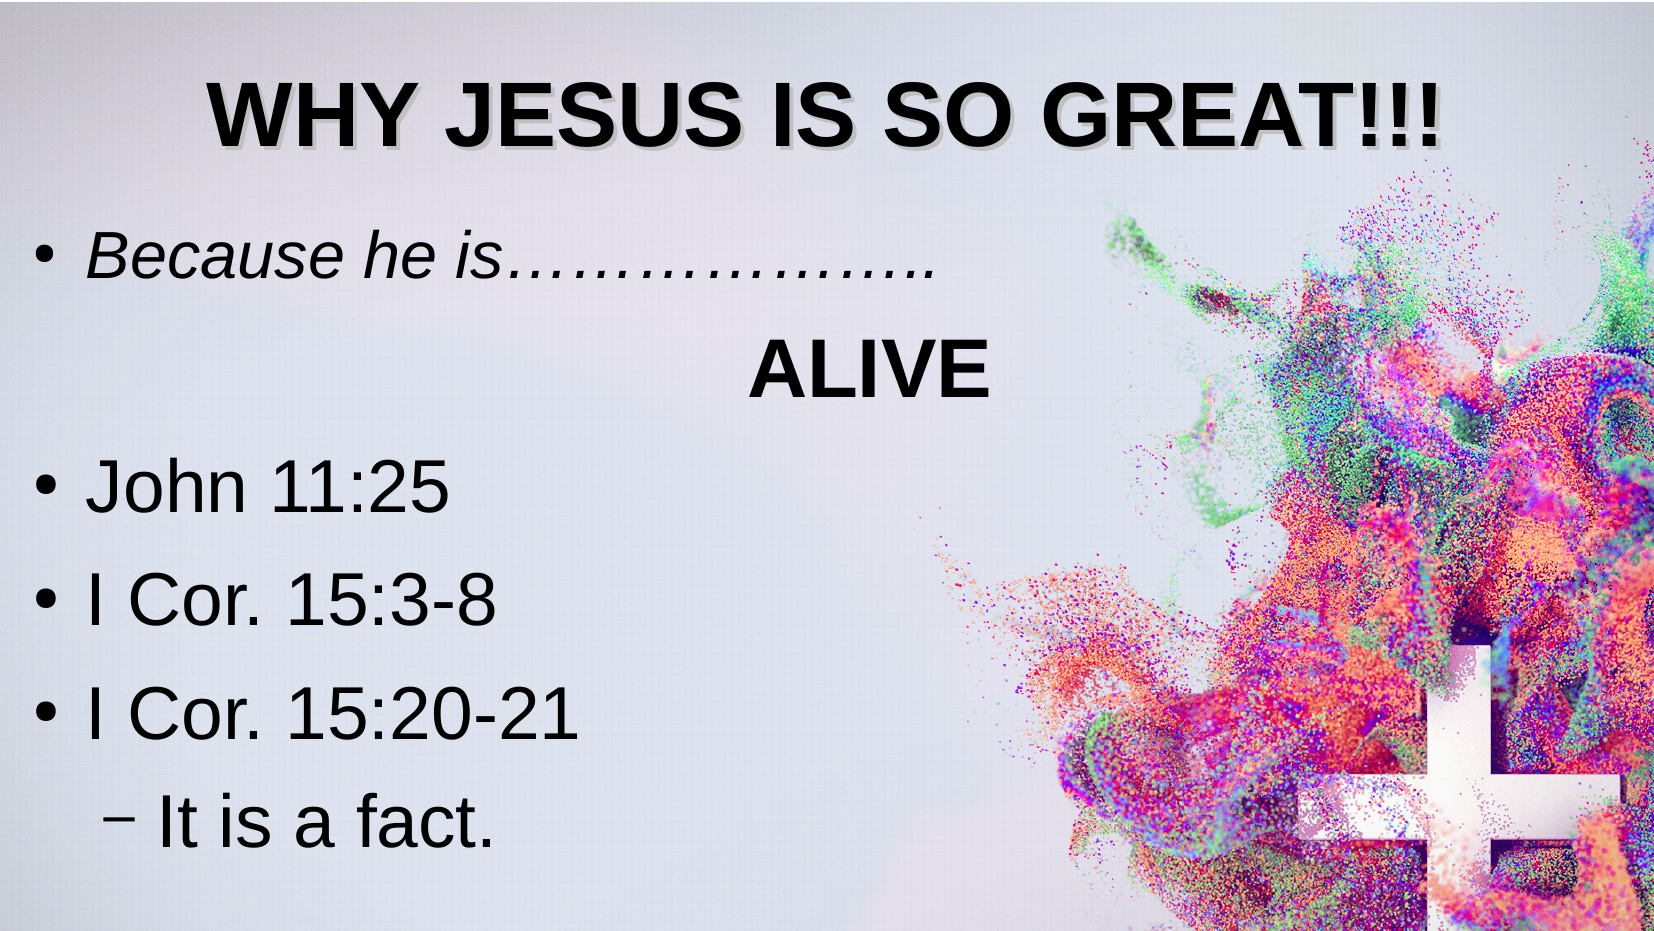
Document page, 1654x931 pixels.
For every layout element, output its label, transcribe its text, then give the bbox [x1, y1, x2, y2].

list Because he is……………….. ALIVE John 11:25 I Cor. 15:3-8 I Cor. 15:20-21 It is a fact. [15, 217, 1654, 916]
title WHY JESUS IS SO GREAT!!! [82, 37, 1571, 193]
picture [0, 2, 1654, 931]
